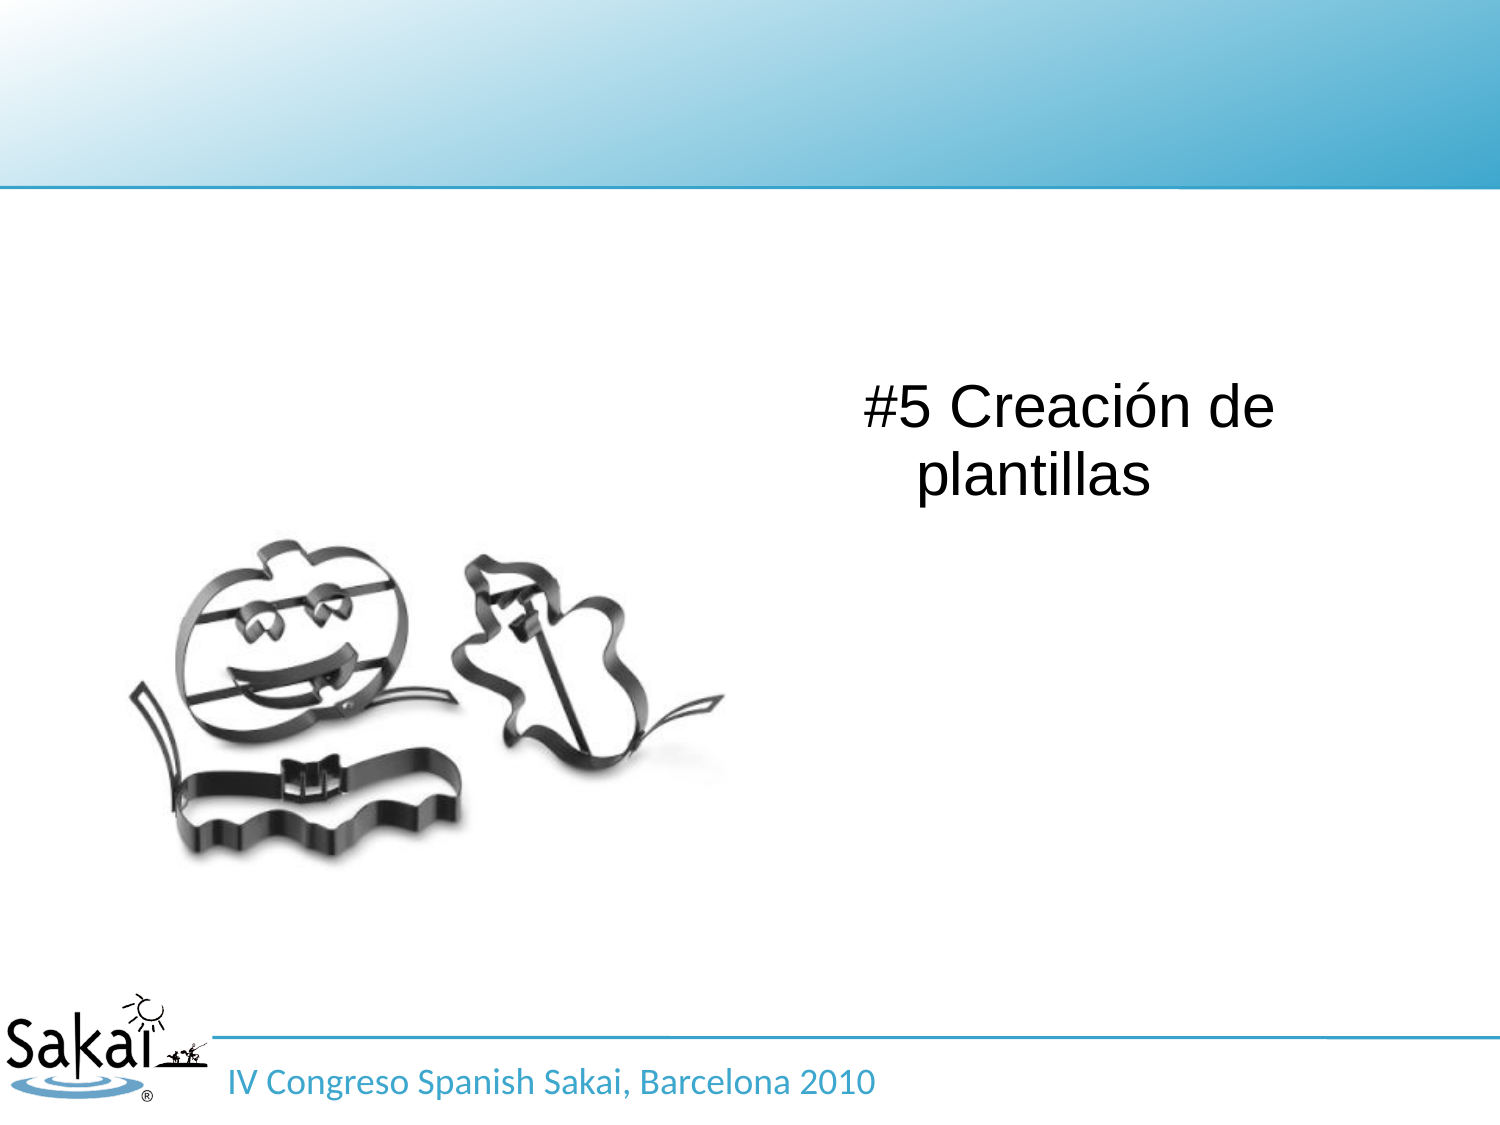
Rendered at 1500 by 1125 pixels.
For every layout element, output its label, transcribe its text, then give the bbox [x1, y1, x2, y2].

picture [0, 955, 213, 1125]
picture [113, 442, 739, 943]
subtitle #5 Creación de plantillas [680, 206, 1388, 674]
